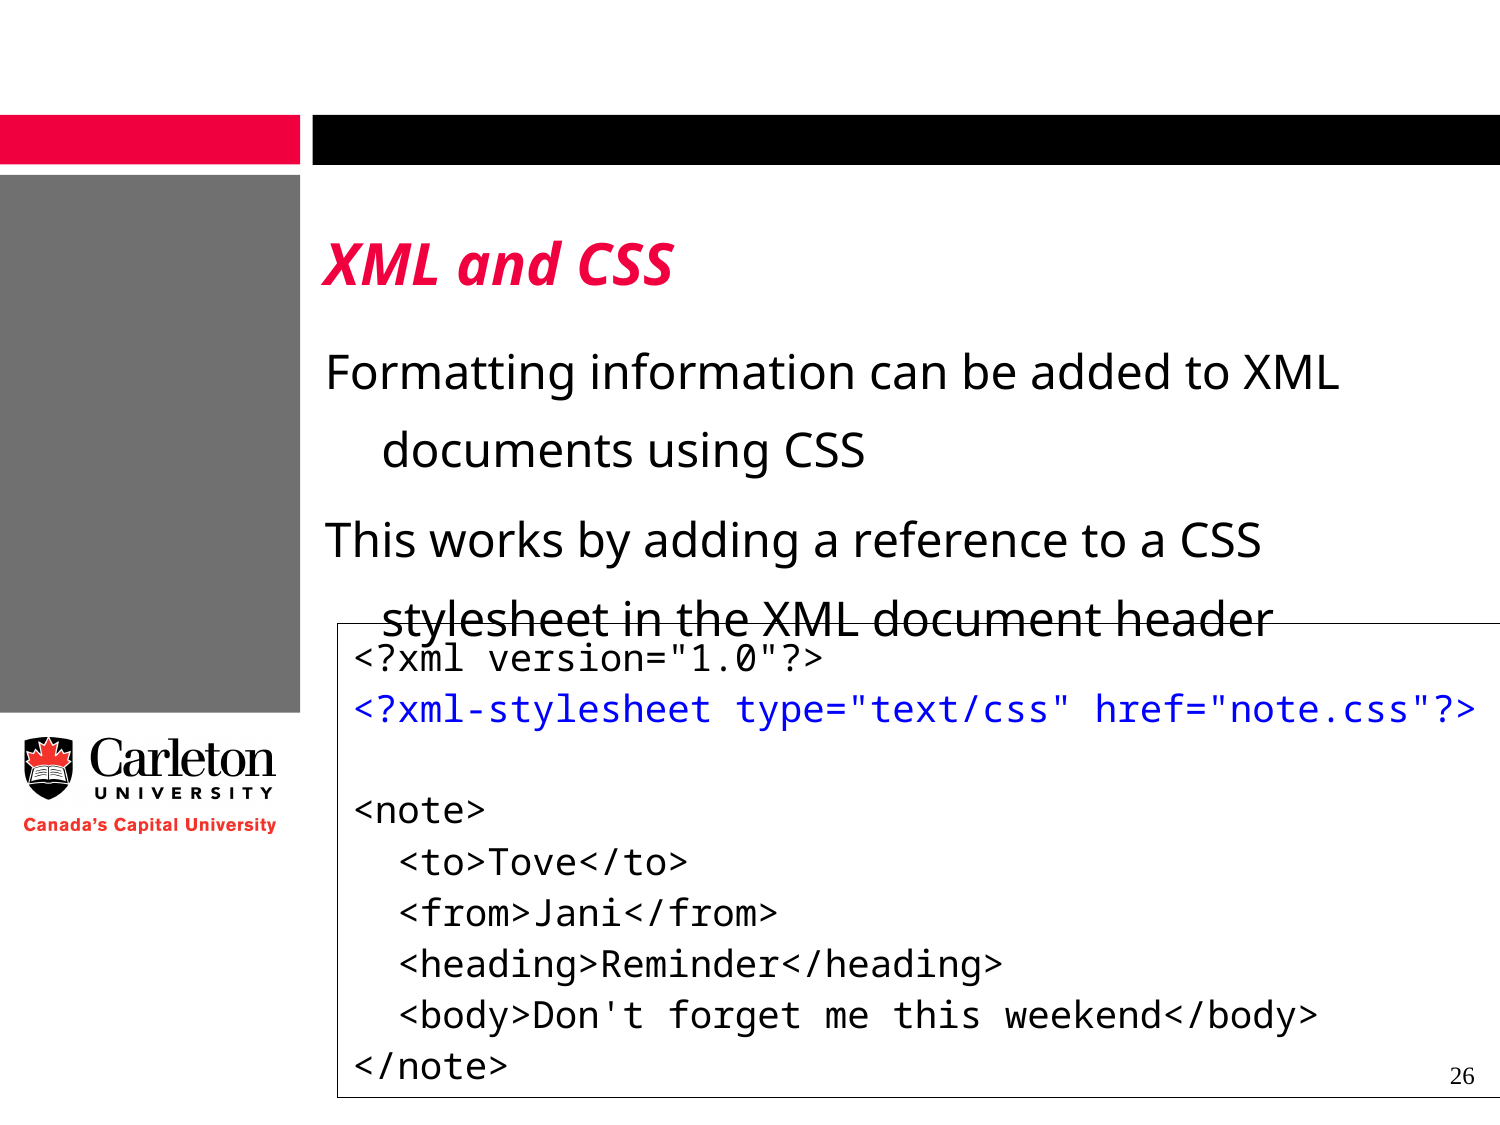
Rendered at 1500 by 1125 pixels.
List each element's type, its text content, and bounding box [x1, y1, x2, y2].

picture [24, 737, 276, 834]
title XML and CSS [324, 187, 1450, 324]
list Formatting information can be added to XML documents using CSS This works by adding a reference to a CSS stylesheet in the XML document header [324, 324, 1450, 1036]
text_box <?xml version="1.0"?> <?xml-stylesheet type="text/css" href="note.css"?> <note> <to>Tove</to> <from>Jani</from> <heading>Reminder</heading> <body>Don't forget me this weekend</body> </note> [337, 623, 1500, 1088]
